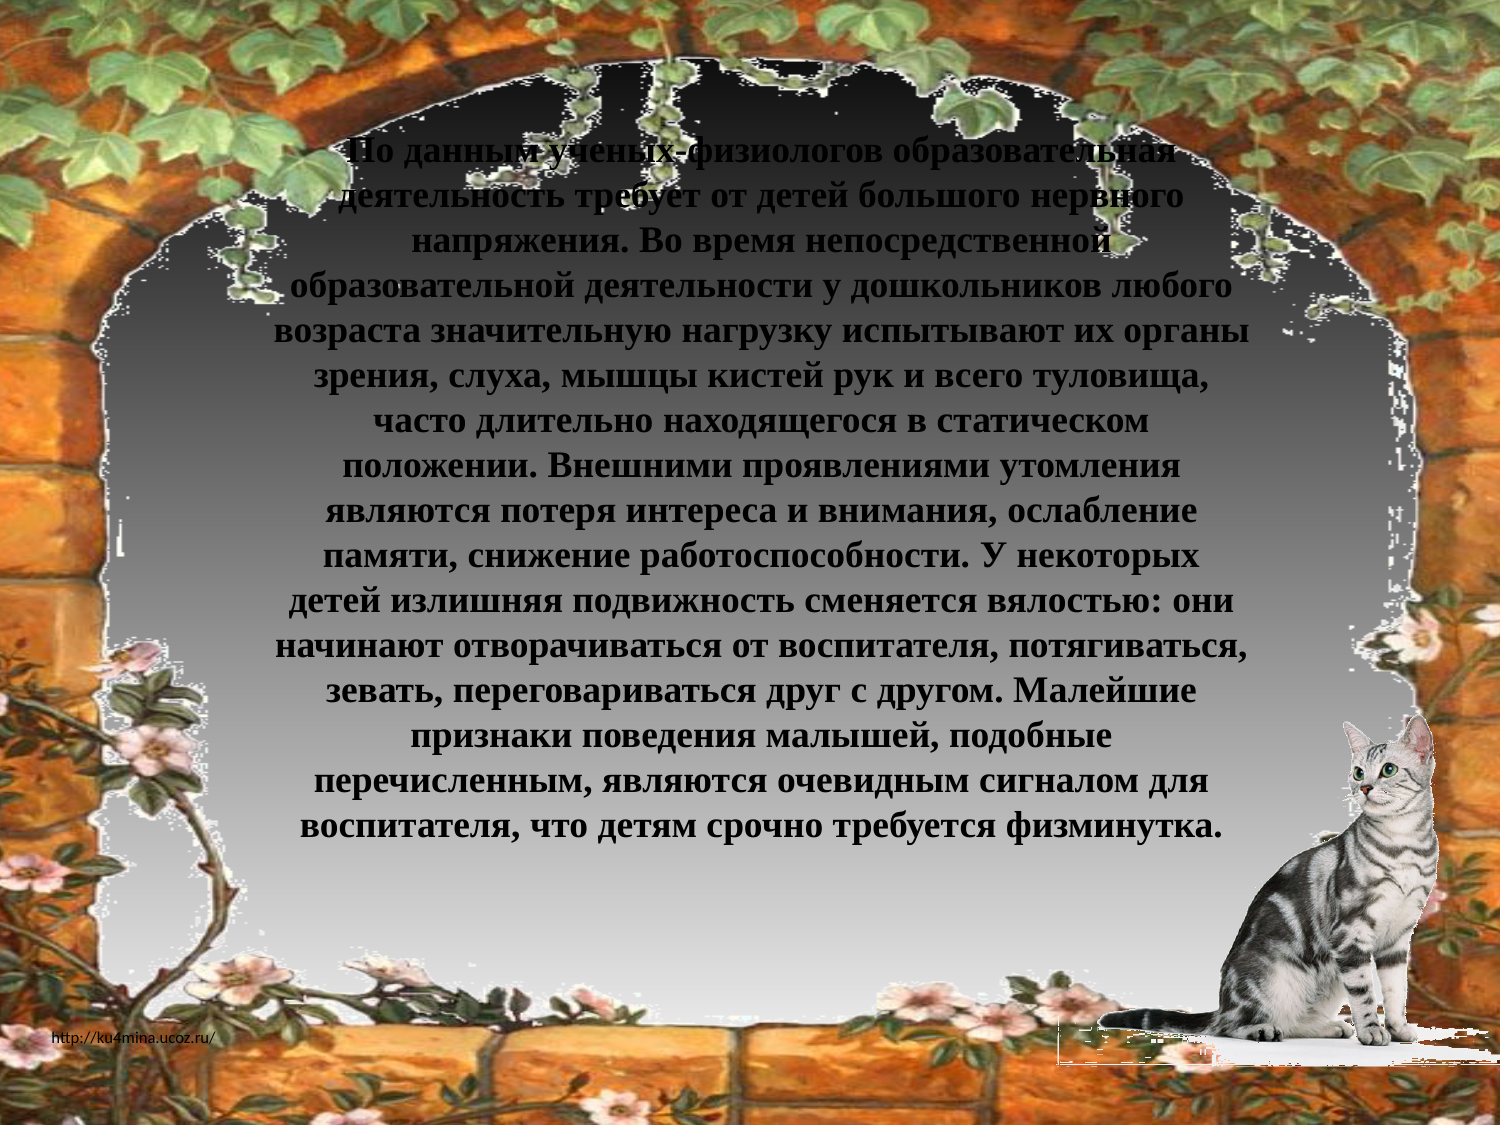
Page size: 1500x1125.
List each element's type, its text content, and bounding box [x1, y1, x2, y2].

picture [0, 0, 1500, 1125]
title По данным ученых-физиологов образовательная деятельность требует от детей большого нервного напряжения. Во время непосредственной образовательной деятельности у дошкольников любого возраста значительную нагрузку испытывают их органы зрения, слуха, мышцы кистей рук и всего туловища, часто длительно находящегося в статическом положении. Внешними проявлениями утомления являются потеря интереса и внимания, ослабление памяти, снижение работоспособности. У некоторых детей излишняя подвижность сменяется вялостью: они начинают отворачиваться от воспитателя, потягиваться, зевать, переговариваться друг с другом. Малейшие признаки поведения малышей, подобные перечисленным, являются очевидным сигналом для воспитателя, что детям срочно требуется физминутка. [257, 117, 1266, 997]
